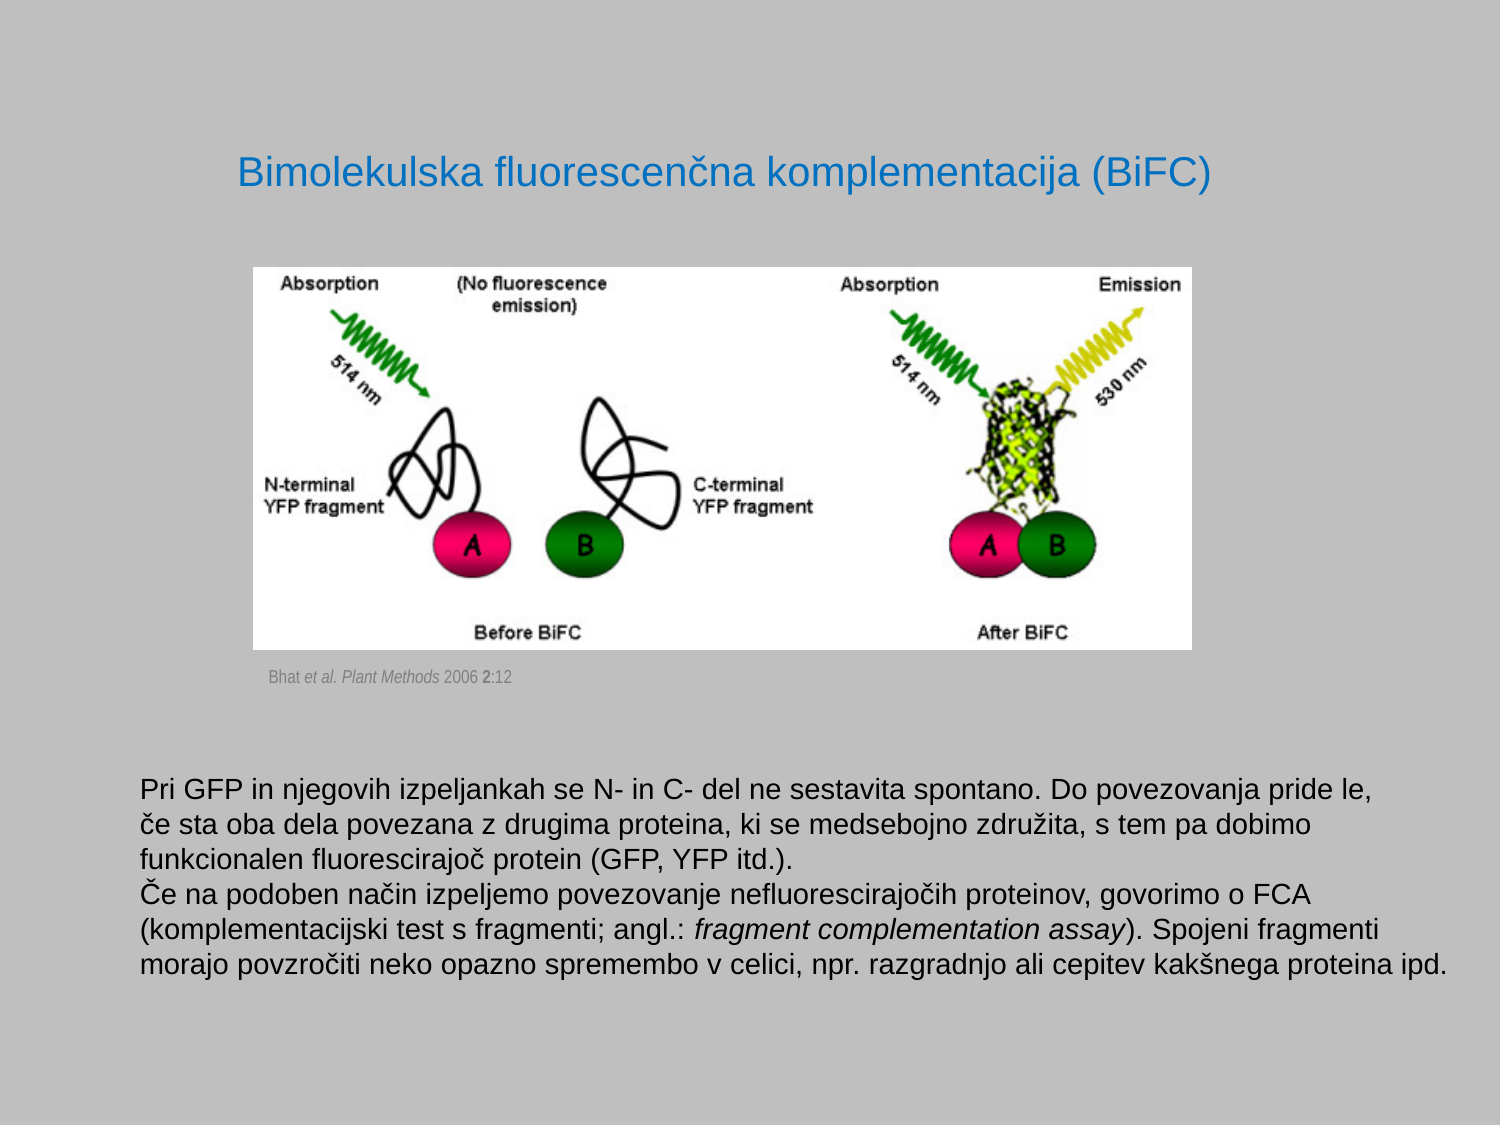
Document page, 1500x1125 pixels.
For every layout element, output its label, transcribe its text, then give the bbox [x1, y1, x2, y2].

text_box Pri GFP in njegovih izpeljankah se N- in C- del ne sestavita spontano. Do povezovanja pride le, če sta oba dela povezana z drugima proteina, ki se medsebojno združita, s tem pa dobimo funkcionalen fluorescirajoč protein (GFP, YFP itd.). Če na podoben način izpeljemo povezovanje nefluorescirajočih proteinov, govorimo o FCA (komplementacijski test s fragmenti; angl.: fragment complementation assay). Spojeni fragmenti morajo povzročiti neko opazno spremembo v celici, npr. razgradnjo ali cepitev kakšnega proteina ipd. [125, 763, 1465, 988]
text_box Bimolekulska fluorescenčna komplementacija (BiFC) [222, 137, 1228, 203]
picture [253, 267, 1192, 650]
text_box Bhat et al. Plant Methods 2006 2:12 [253, 656, 1004, 695]
